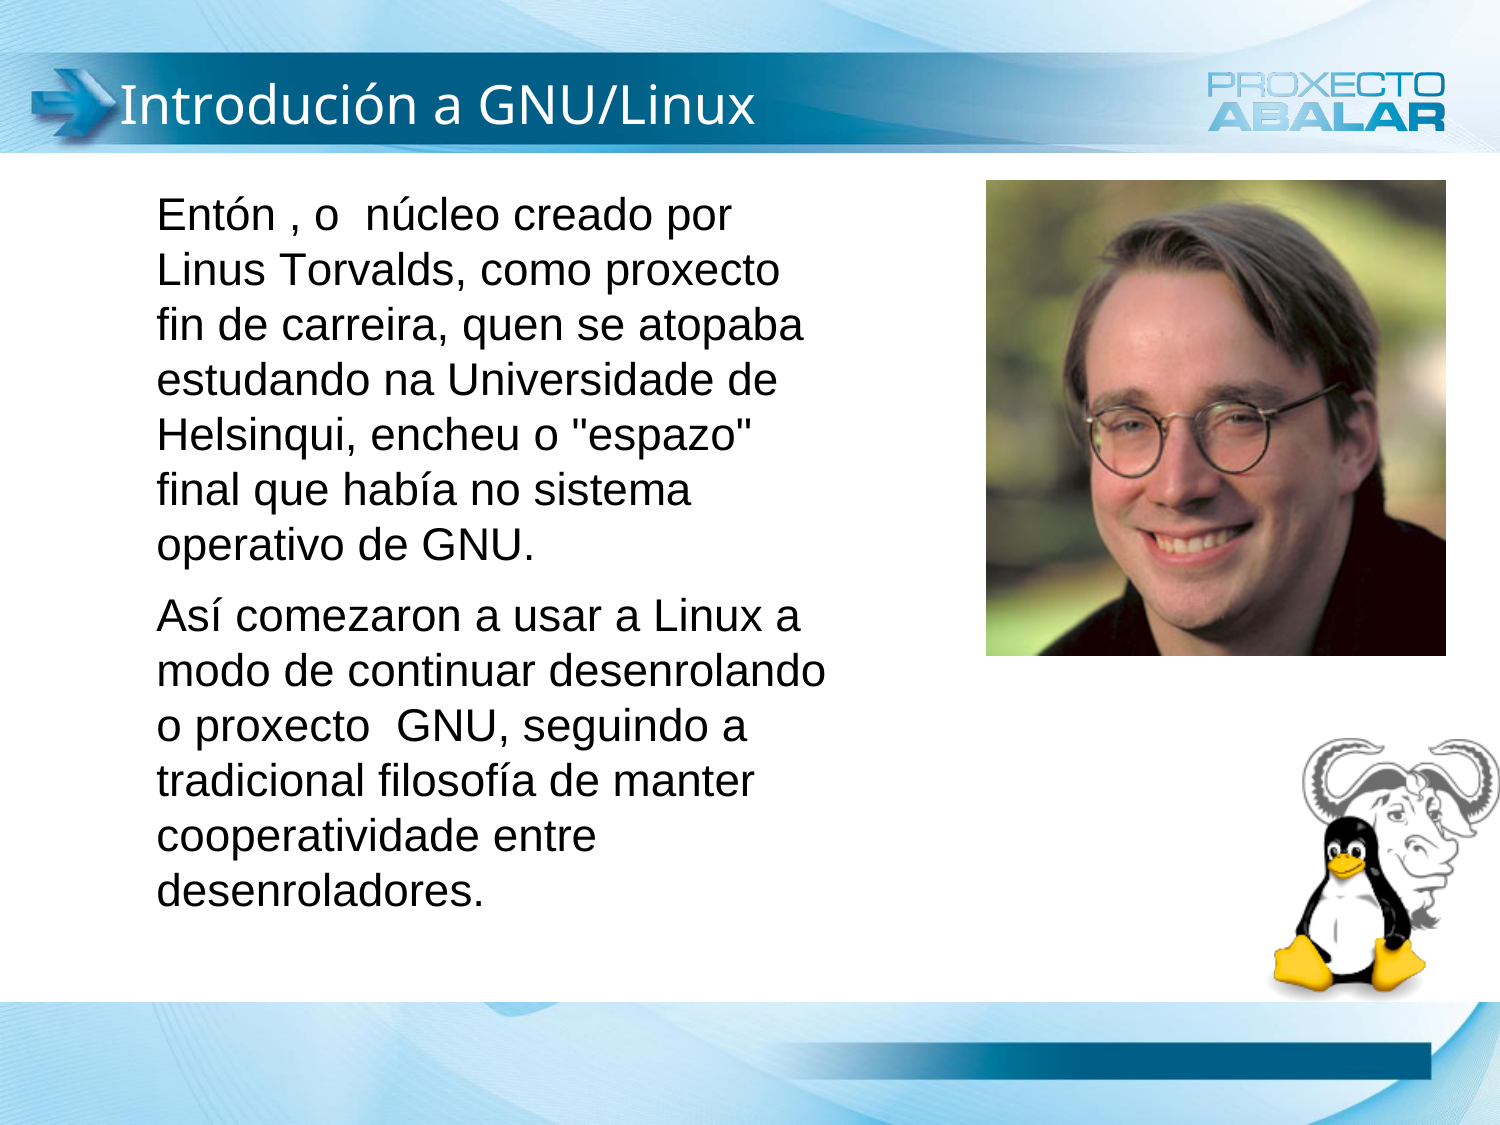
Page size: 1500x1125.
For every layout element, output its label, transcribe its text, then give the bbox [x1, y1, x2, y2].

text_box Introdución a GNU/Linux [104, 62, 772, 143]
picture [0, 0, 1500, 153]
list Entón , o núcleo creado por Linus Torvalds, como proxecto fin de carreira, quen se atopaba estudando na Universidade de Helsinqui, encheu o "espazo" final que había no sistema operativo de GNU. Así comezaron a usar a Linux a modo de continuar desenrolando o proxecto GNU, seguindo a tradicional filosofía de manter cooperatividade entre desenroladores. [141, 177, 851, 981]
picture [986, 180, 1446, 656]
picture [0, 738, 1500, 1125]
